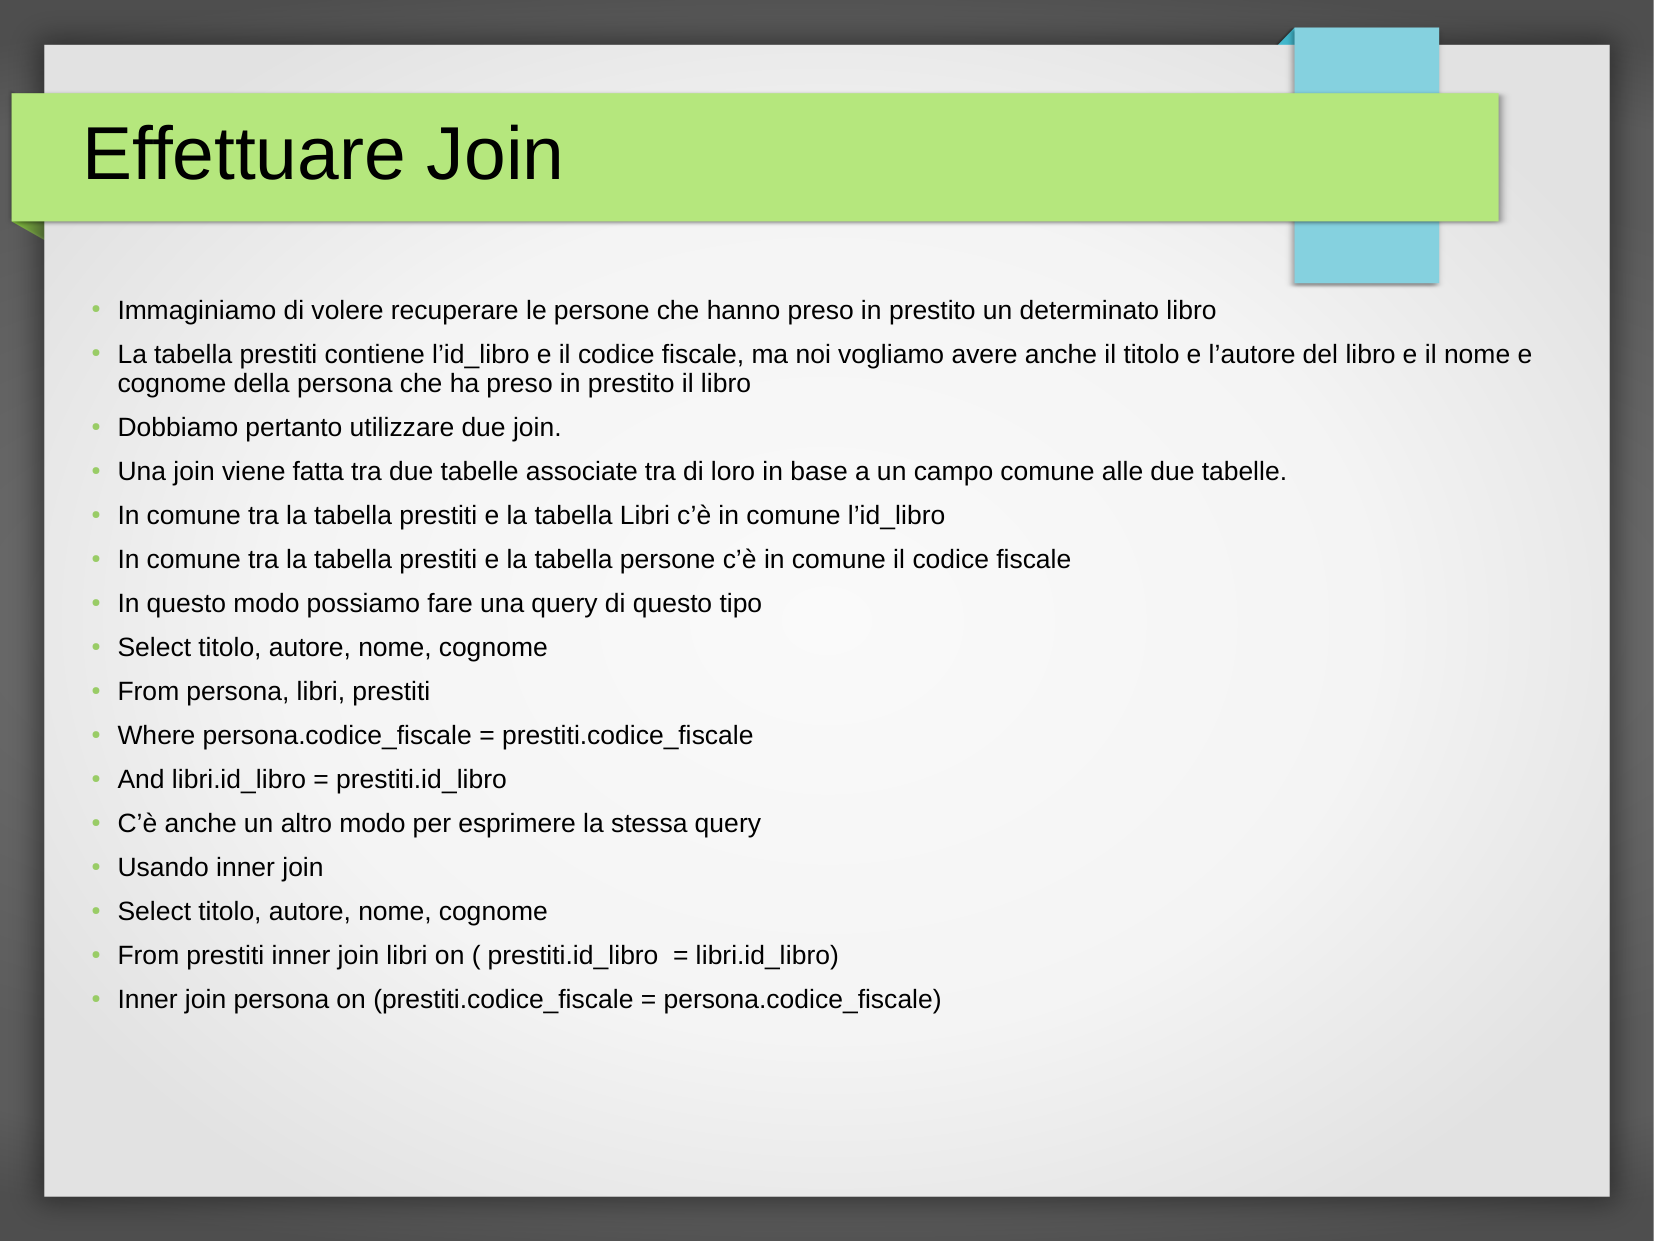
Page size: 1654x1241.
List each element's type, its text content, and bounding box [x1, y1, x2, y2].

title Effettuare Join [82, 94, 1264, 213]
picture [0, 0, 1654, 1241]
list Immaginiamo di volere recuperare le persone che hanno preso in prestito un determinato libro La tabella prestiti contiene l’id_libro e il codice fiscale, ma noi vogliamo avere anche il titolo e l’autore del libro e il nome e cognome della persona che ha preso in prestito il libro Dobbiamo pertanto utilizzare due join. Una join viene fatta tra due tabelle associate tra di loro in base a un campo comune alle due tabelle. In comune tra la tabella prestiti e la tabella Libri c’è in comune l’id_libro In comune tra la tabella prestiti e la tabella persone c’è in comune il codice fiscale In questo modo possiamo fare una query di questo tipo Select titolo, autore, nome, cognome From persona, libri, prestiti Where persona.codice_fiscale = prestiti.codice_fiscale And libri.id_libro = prestiti.id_libro C’è anche un altro modo per esprimere la stessa query Usando inner join Select titolo, autore, nome, cognome From prestiti inner join libri on ( prestiti.id_libro = libri.id_libro) Inner join persona on (prestiti.codice_fiscale = persona.codice_fiscale) [82, 295, 1571, 1015]
